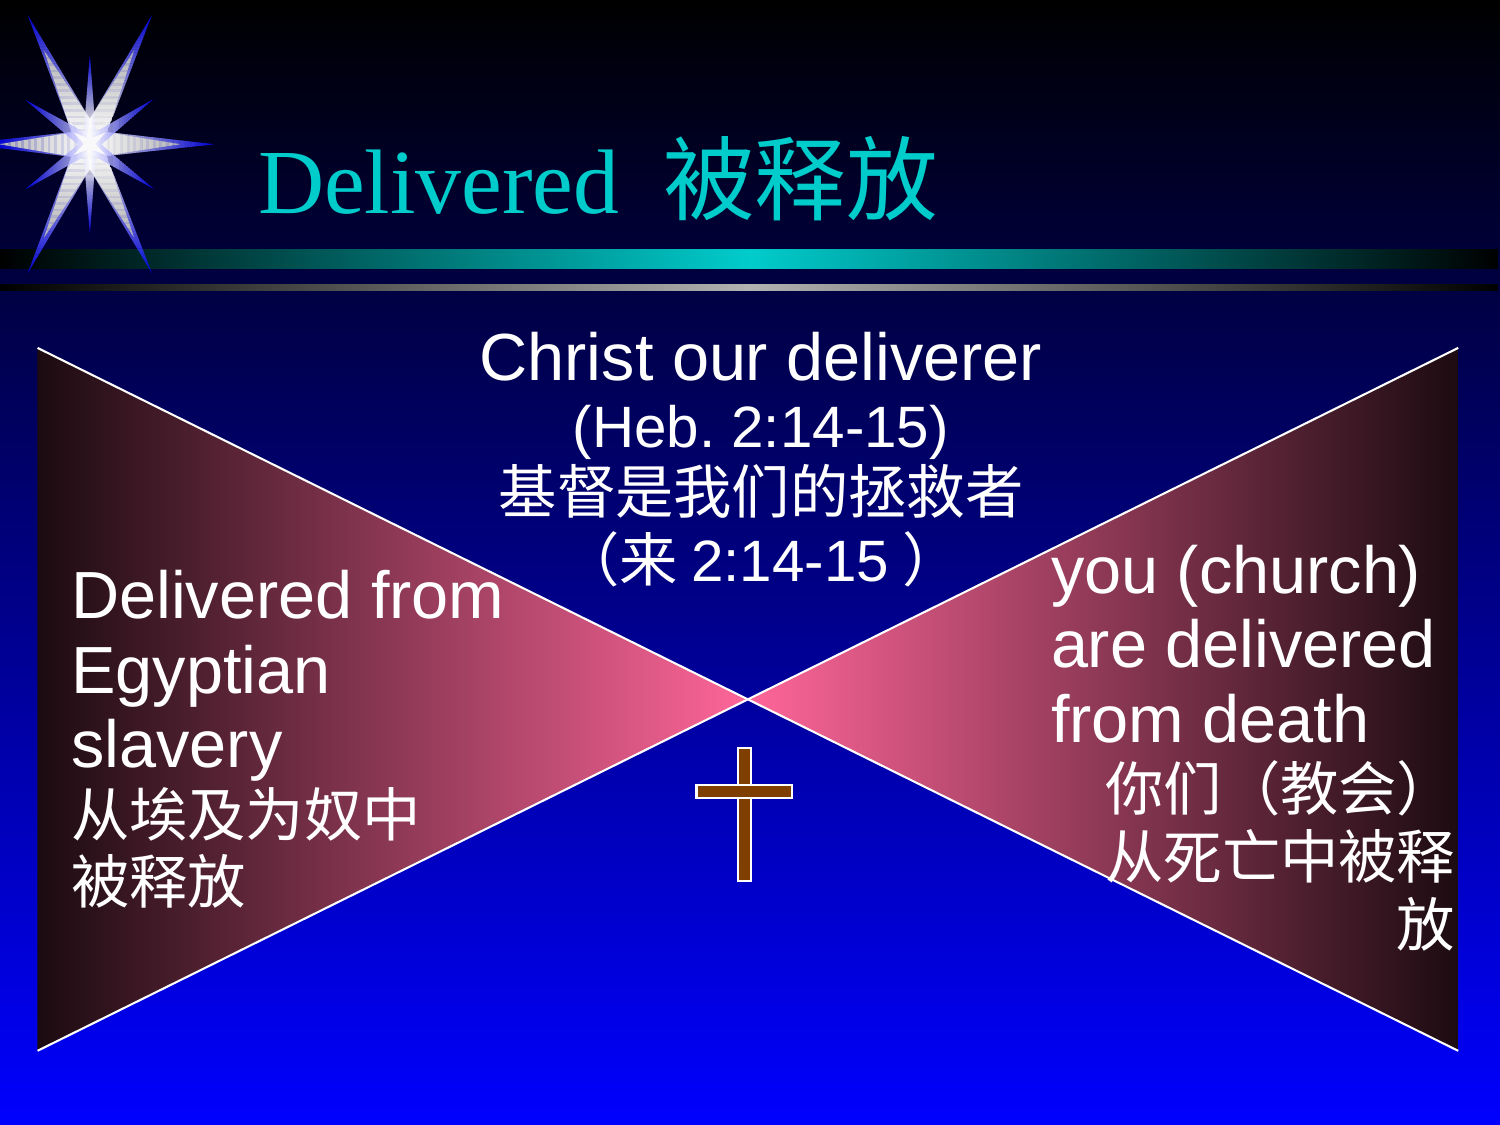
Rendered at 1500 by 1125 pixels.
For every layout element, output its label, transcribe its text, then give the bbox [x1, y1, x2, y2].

text_box [37, 350, 441, 1049]
text_box [1105, 350, 1459, 525]
text_box [752, 603, 1035, 839]
text_box [543, 603, 744, 799]
text_box Christ our deliverer (Heb. 2:14-15) 基督是我们的拯救者 （来2:14-15） [442, 312, 1080, 603]
text_box Delivered from Egyptian slavery 从埃及为奴中 被释放 [56, 550, 543, 926]
text_box [1296, 968, 1459, 1049]
title Delivered 被释放 [243, 64, 1494, 301]
text_box [696, 747, 792, 881]
text_box you (church) are delivered from death 你们（教会）从死亡中被释放 [1035, 525, 1471, 968]
